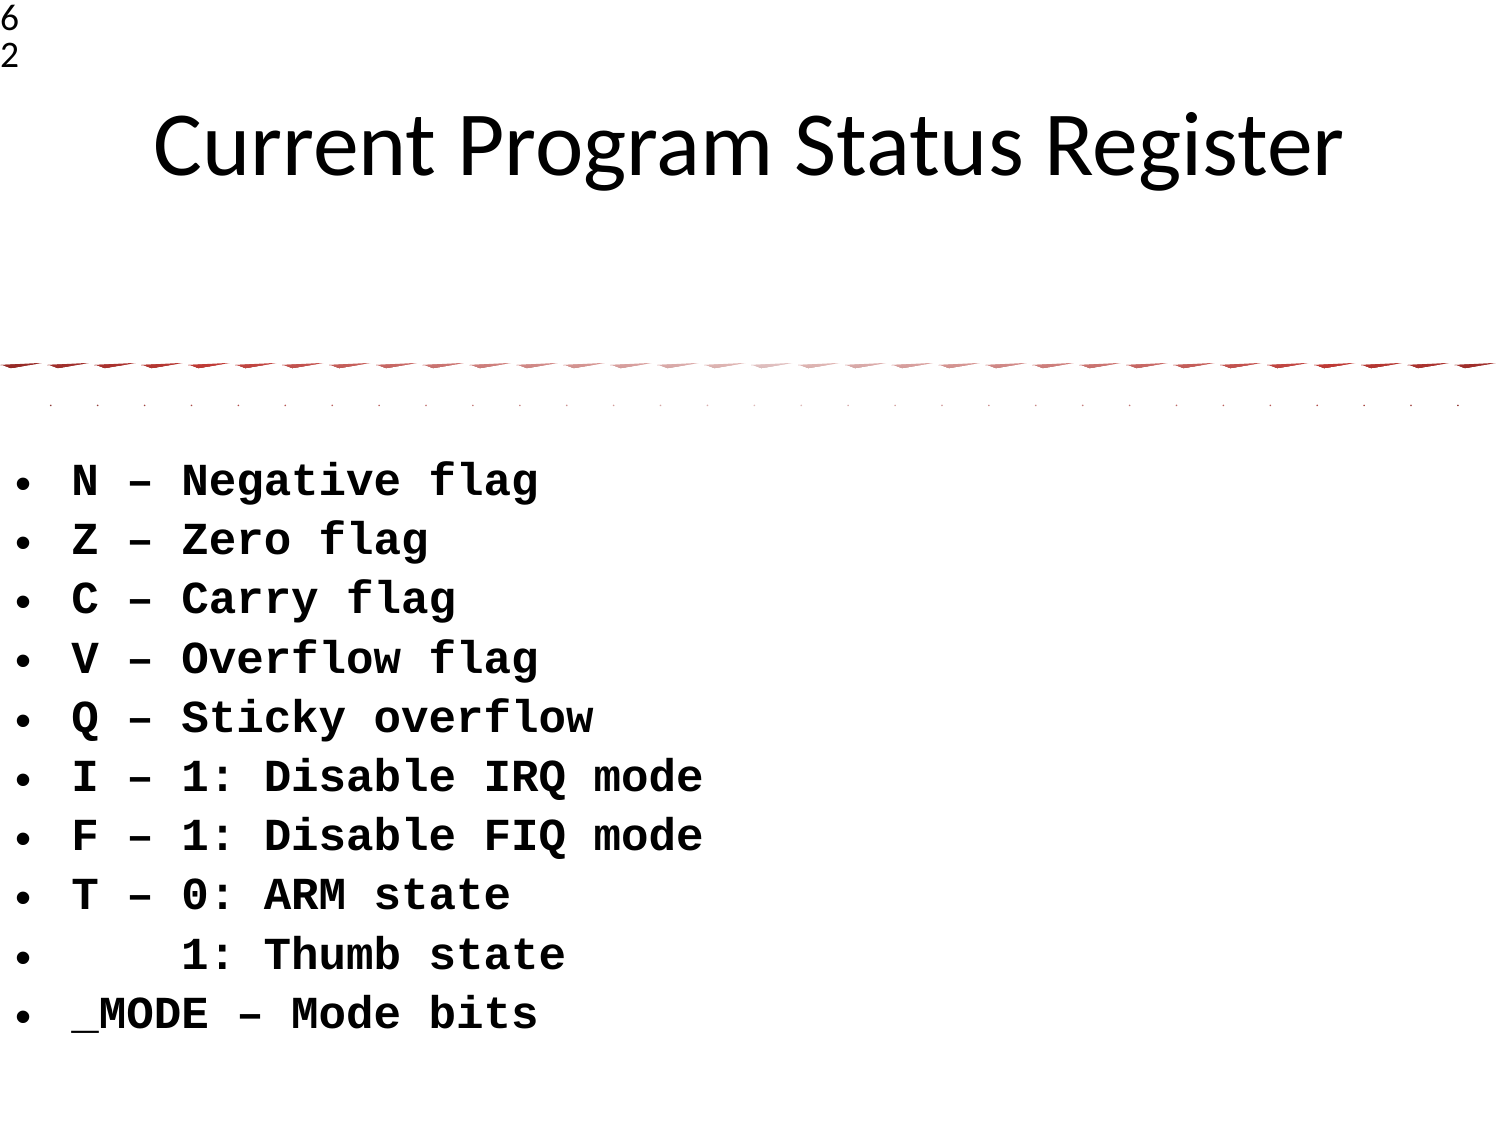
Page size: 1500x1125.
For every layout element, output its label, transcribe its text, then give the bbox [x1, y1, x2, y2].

text_box N – Negative flag Z – Zero flag C – Carry flag V – Overflow flag Q – Sticky overflow I – 1: Disable IRQ mode F – 1: Disable FIQ mode T – 0: ARM state 1: Thumb state _MODE – Mode bits [0, 449, 775, 1125]
text_box 15 [750, 362, 794, 369]
text_box T [1228, 362, 1263, 418]
text_box 10 [985, 362, 1029, 369]
text_box V [150, 362, 184, 418]
text_box 21 [469, 362, 513, 369]
text_box E [1463, 362, 1498, 418]
text_box 13 [844, 362, 888, 369]
text_box 20 [516, 362, 560, 369]
text_box O [1369, 362, 1404, 418]
text_box _ [1275, 362, 1310, 418]
text_box 11 [938, 362, 982, 369]
text_box E [1041, 362, 1075, 418]
text_box N [9, 362, 44, 418]
text_box M [1322, 362, 1357, 418]
text_box Z [56, 362, 90, 418]
text_box F [1181, 362, 1216, 418]
text_box D [1416, 362, 1451, 418]
text_box Q [196, 362, 231, 418]
text_box 25 [281, 362, 325, 369]
text_box C [103, 362, 137, 418]
text_box 19 [563, 362, 607, 369]
text_box 22 [422, 362, 466, 369]
text_box 24 [328, 362, 372, 369]
text_box 23 [375, 362, 419, 369]
text_box I [1135, 362, 1169, 418]
text_box 26 [234, 362, 278, 369]
text_box 16 [703, 362, 747, 369]
text_box A [1088, 362, 1122, 418]
text_box 17 [656, 362, 700, 369]
text_box 12 [891, 362, 935, 369]
text_box 14 [797, 362, 841, 369]
title Current Program Status Register [75, 45, 1425, 233]
text_box 18 [610, 362, 654, 369]
